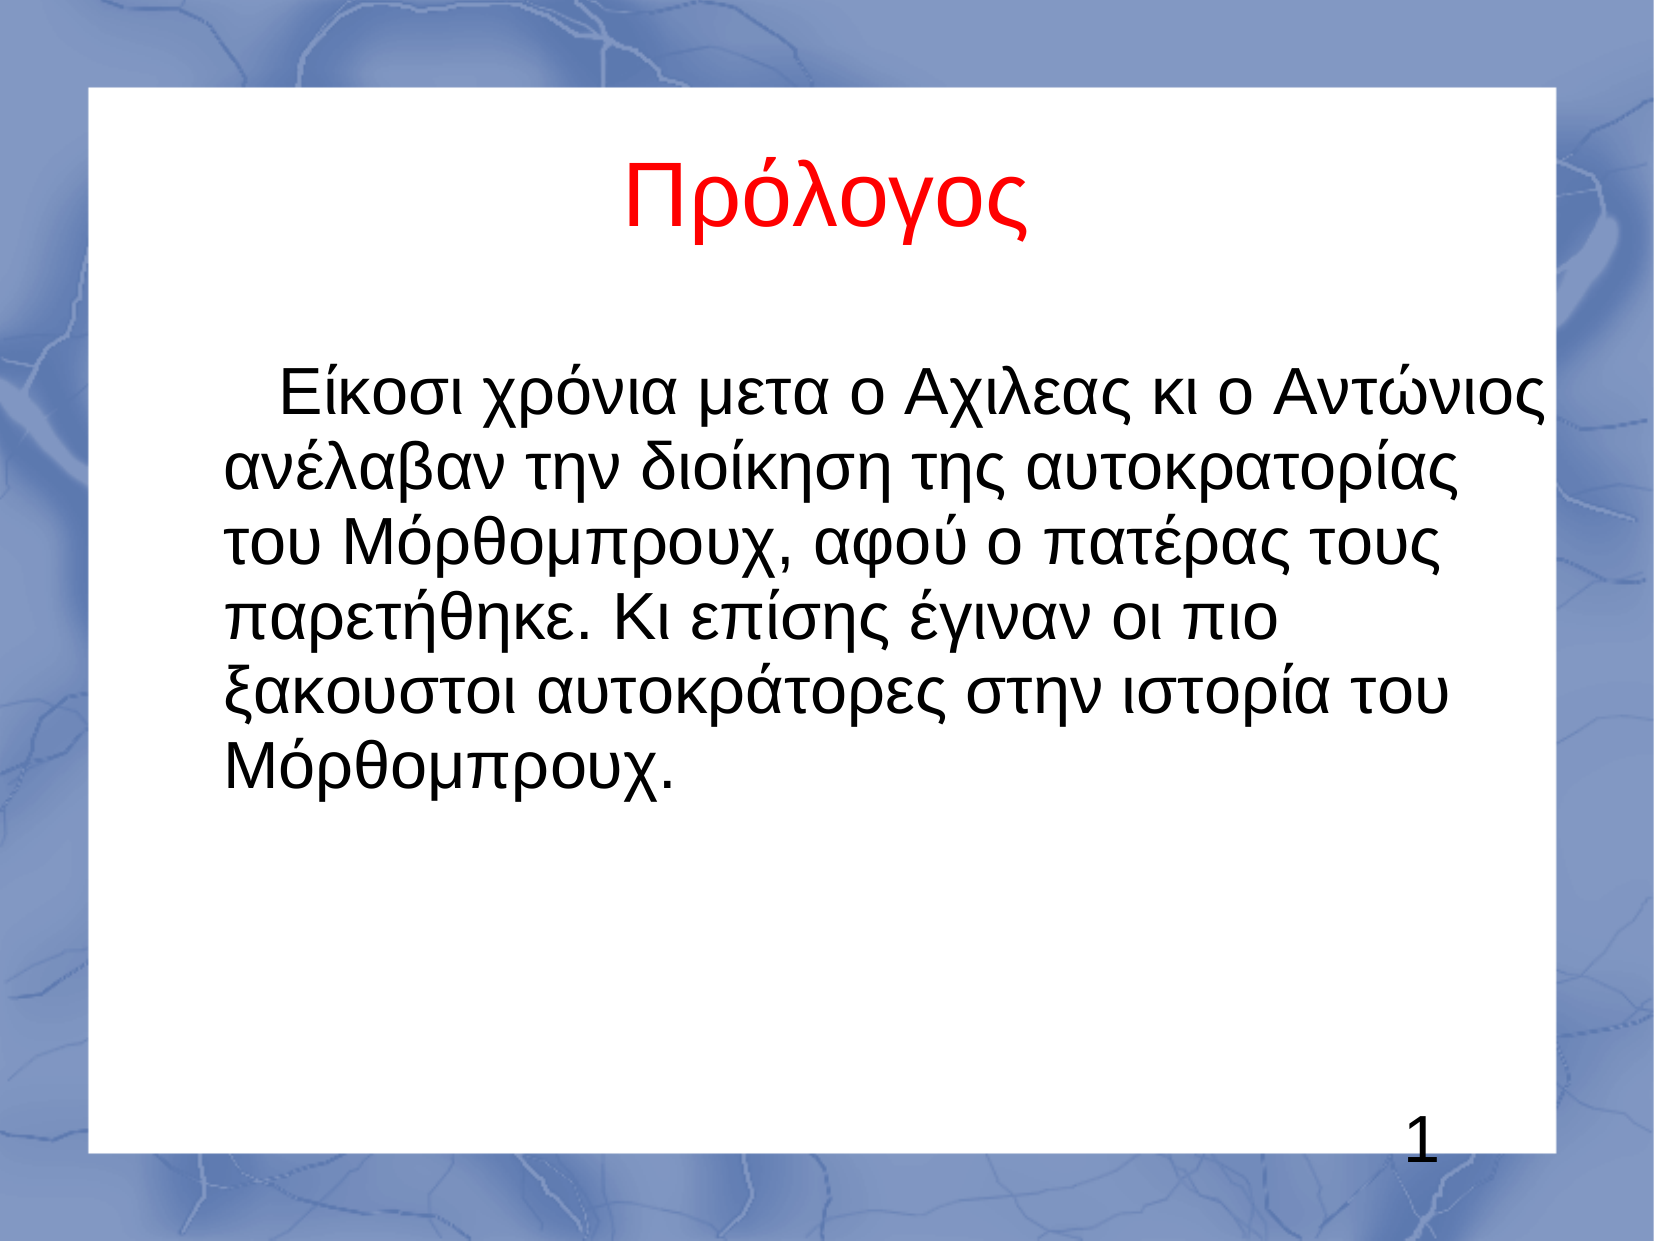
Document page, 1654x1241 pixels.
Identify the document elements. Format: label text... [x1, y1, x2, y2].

text_box Είκοσι χρόνια μετα ο Αχιλεας κι ο Αντώνιος ανέλαβαν την διοίκηση της αυτοκρατορίας του Μόρθομπρουχ, αφού ο πατέρας τους παρετήθηκε. Κι επίσης έγιναν οι πιο ξακουστοι αυτοκράτορες στην ιστορία του Μόρθομπρουχ. 1 [152, 354, 1571, 1177]
picture [0, 0, 1654, 1241]
title Πρόλογος [118, 90, 1536, 298]
